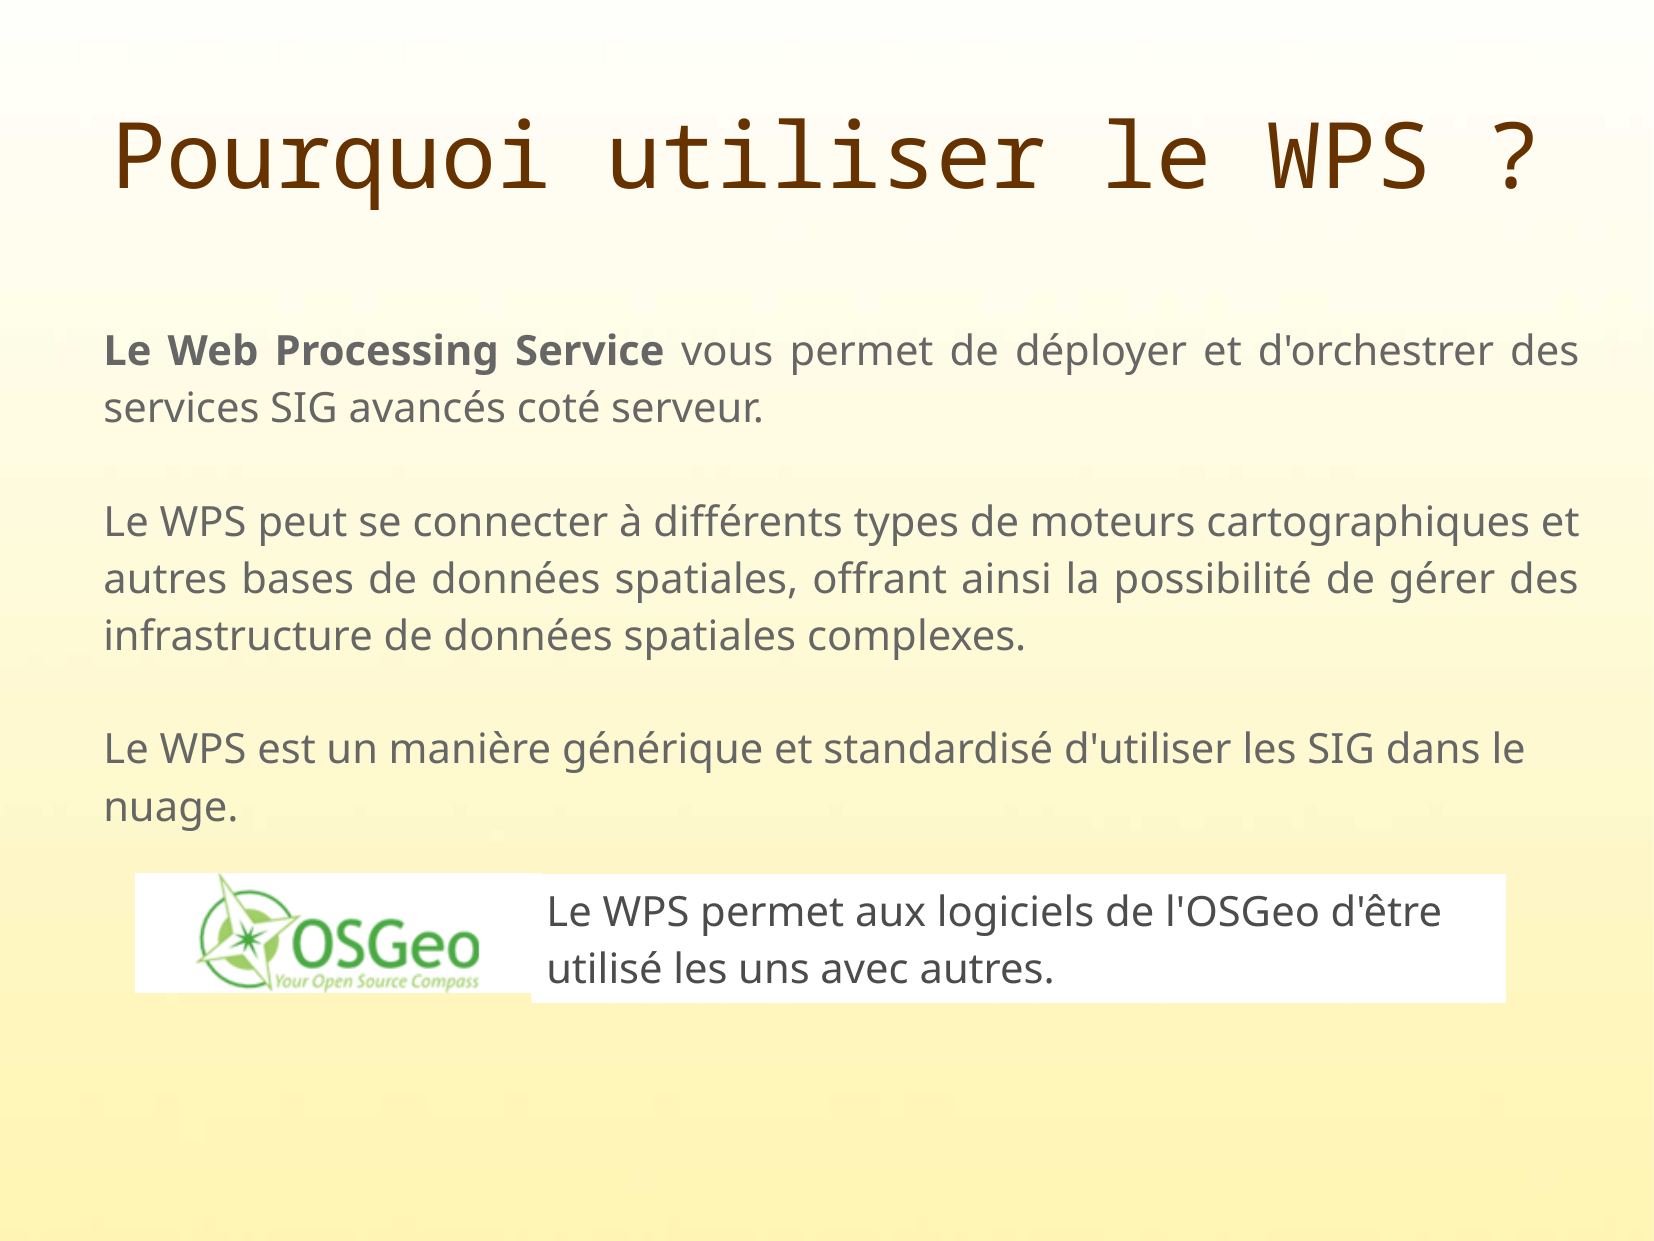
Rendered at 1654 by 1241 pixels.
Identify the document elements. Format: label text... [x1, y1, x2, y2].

text_box Le Web Processing Service vous permet de déployer et d'orchestrer des services SIG avancés coté serveur. Le WPS peut se connecter à différents types de moteurs cartographiques et autres bases de données spatiales, offrant ainsi la possibilité de gérer des infrastructure de données spatiales complexes. Le WPS est un manière générique et standardisé d'utiliser les SIG dans le nuage. [88, 312, 1595, 836]
title Pourquoi utiliser le WPS ? [82, 49, 1571, 257]
picture [0, 0, 1654, 1241]
text_box Le WPS permet aux logiciels de l'OSGeo d'être utilisé les uns avec autres. [542, 874, 1506, 991]
